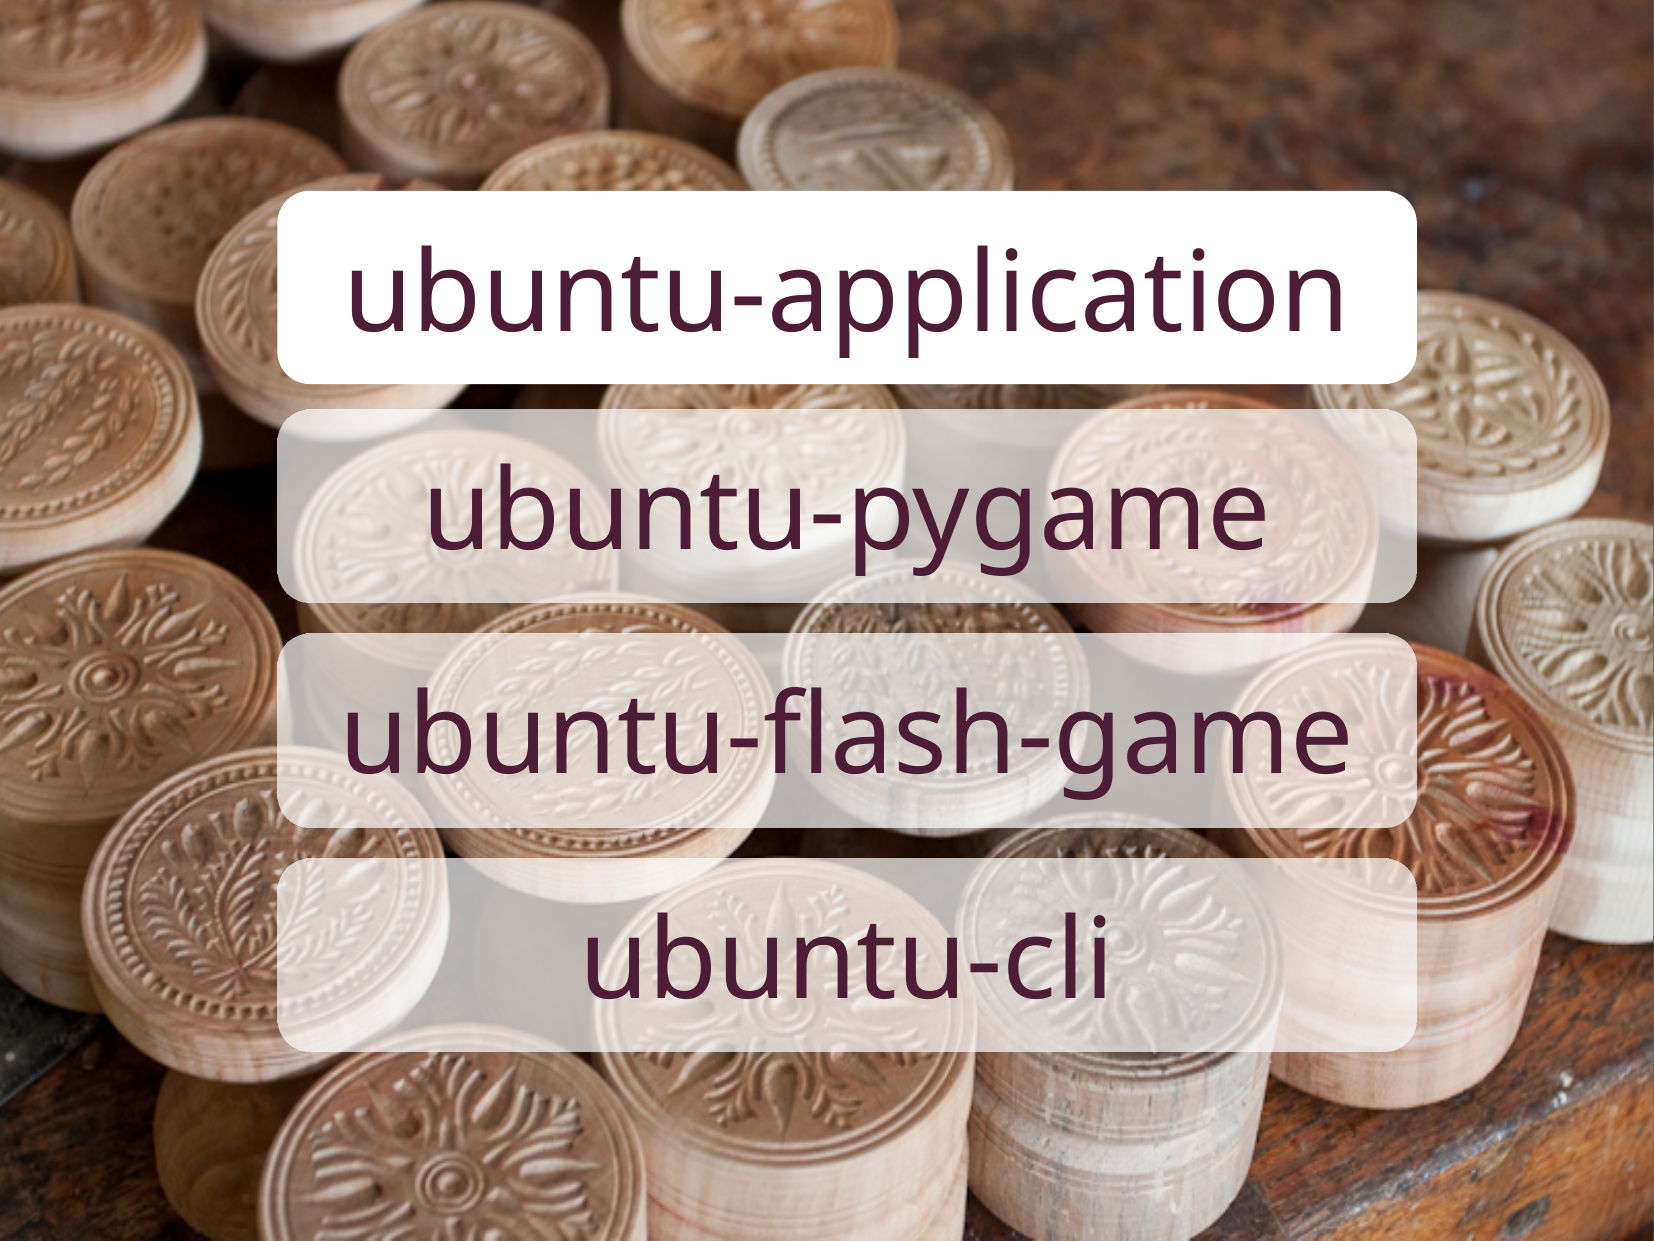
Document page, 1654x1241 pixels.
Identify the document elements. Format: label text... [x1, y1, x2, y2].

text_box ubuntu-flash-game [277, 633, 1417, 828]
text_box ubuntu-pygame [277, 409, 1417, 603]
picture [0, 0, 1654, 1241]
text_box ubuntu-application [277, 190, 1417, 385]
text_box ubuntu-cli [277, 858, 1417, 1052]
